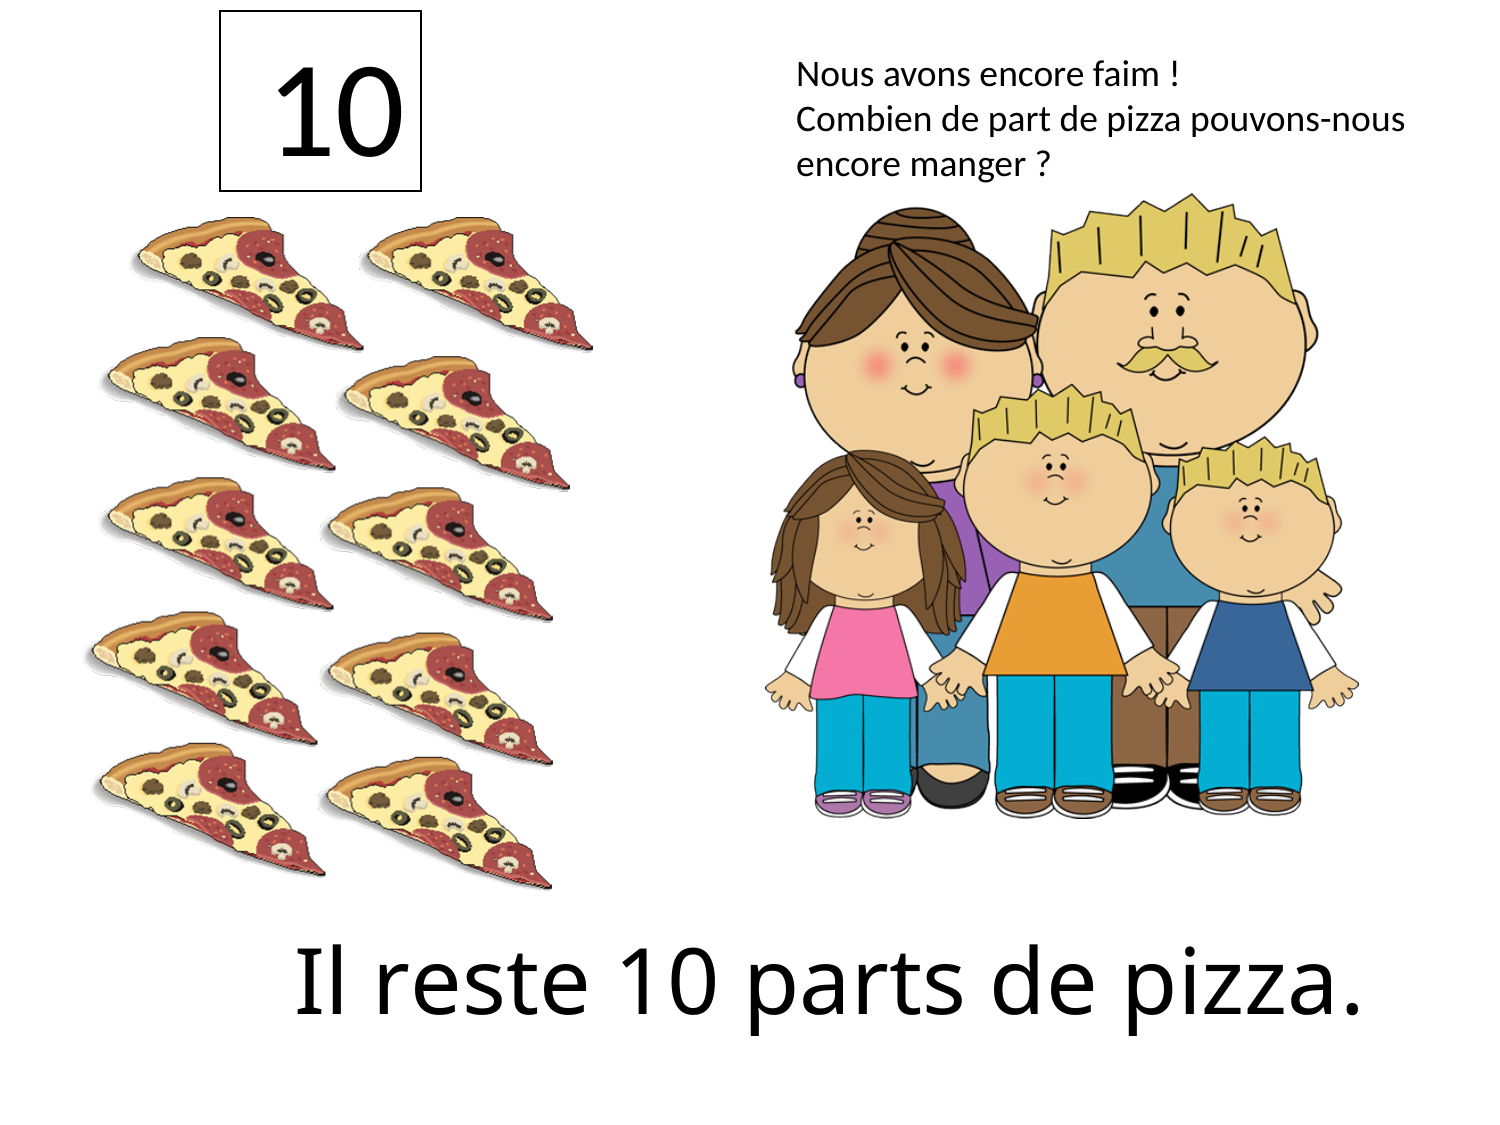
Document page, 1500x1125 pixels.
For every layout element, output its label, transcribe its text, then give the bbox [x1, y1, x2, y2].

text_box Nous avons encore faim ! Combien de part de pizza pouvons-nous encore manger ? [781, 42, 1500, 192]
text_box Il reste 10 parts de pizza. [279, 916, 1380, 1041]
picture [81, 217, 593, 891]
text_box 10 [220, 11, 421, 191]
picture [765, 193, 1359, 819]
